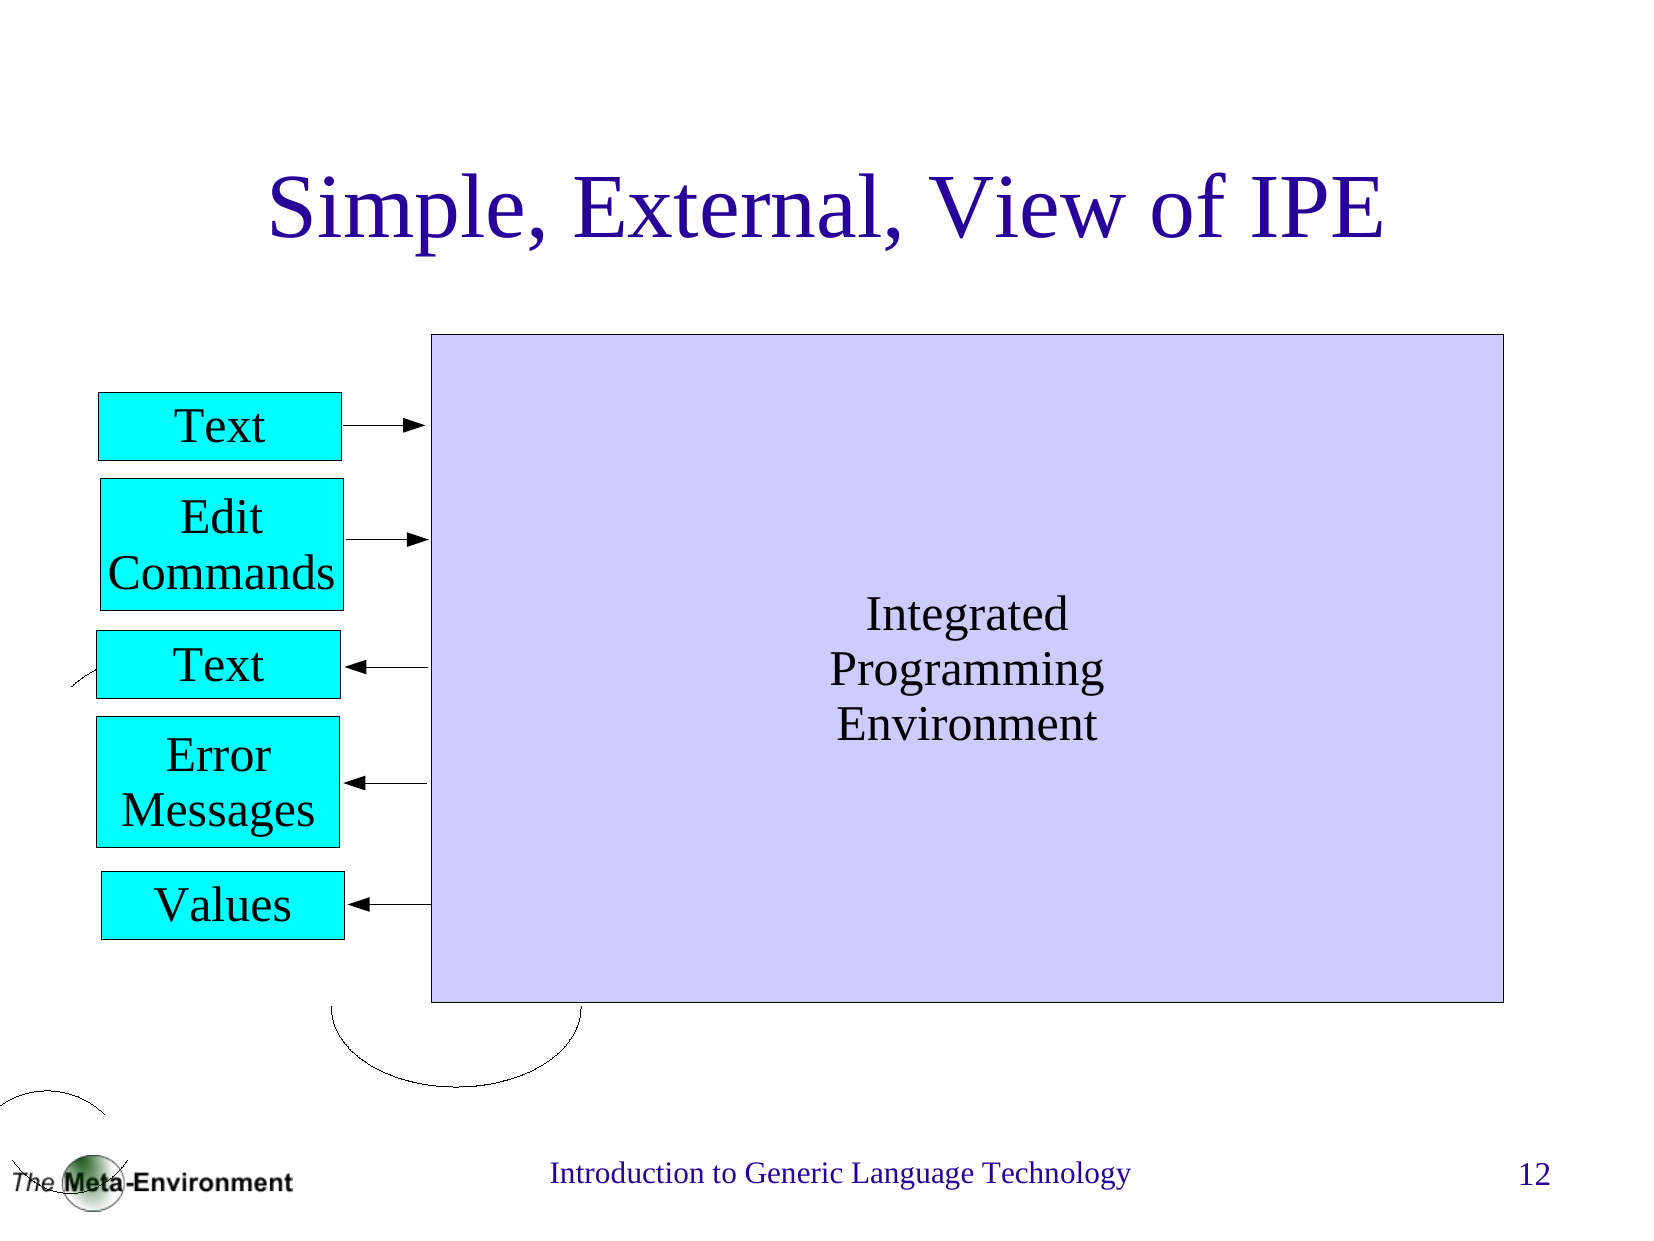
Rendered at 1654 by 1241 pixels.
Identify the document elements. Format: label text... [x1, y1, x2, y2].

text_box Error Messages [96, 716, 340, 848]
text_box Integrated Programming Environment [431, 334, 1504, 1003]
text_box Text [98, 392, 342, 461]
text_box Text [96, 630, 341, 699]
picture [13, 1155, 293, 1212]
text_box Edit Commands [100, 478, 344, 611]
text_box Values [101, 871, 345, 940]
title Simple, External, View of IPE [121, 102, 1534, 311]
